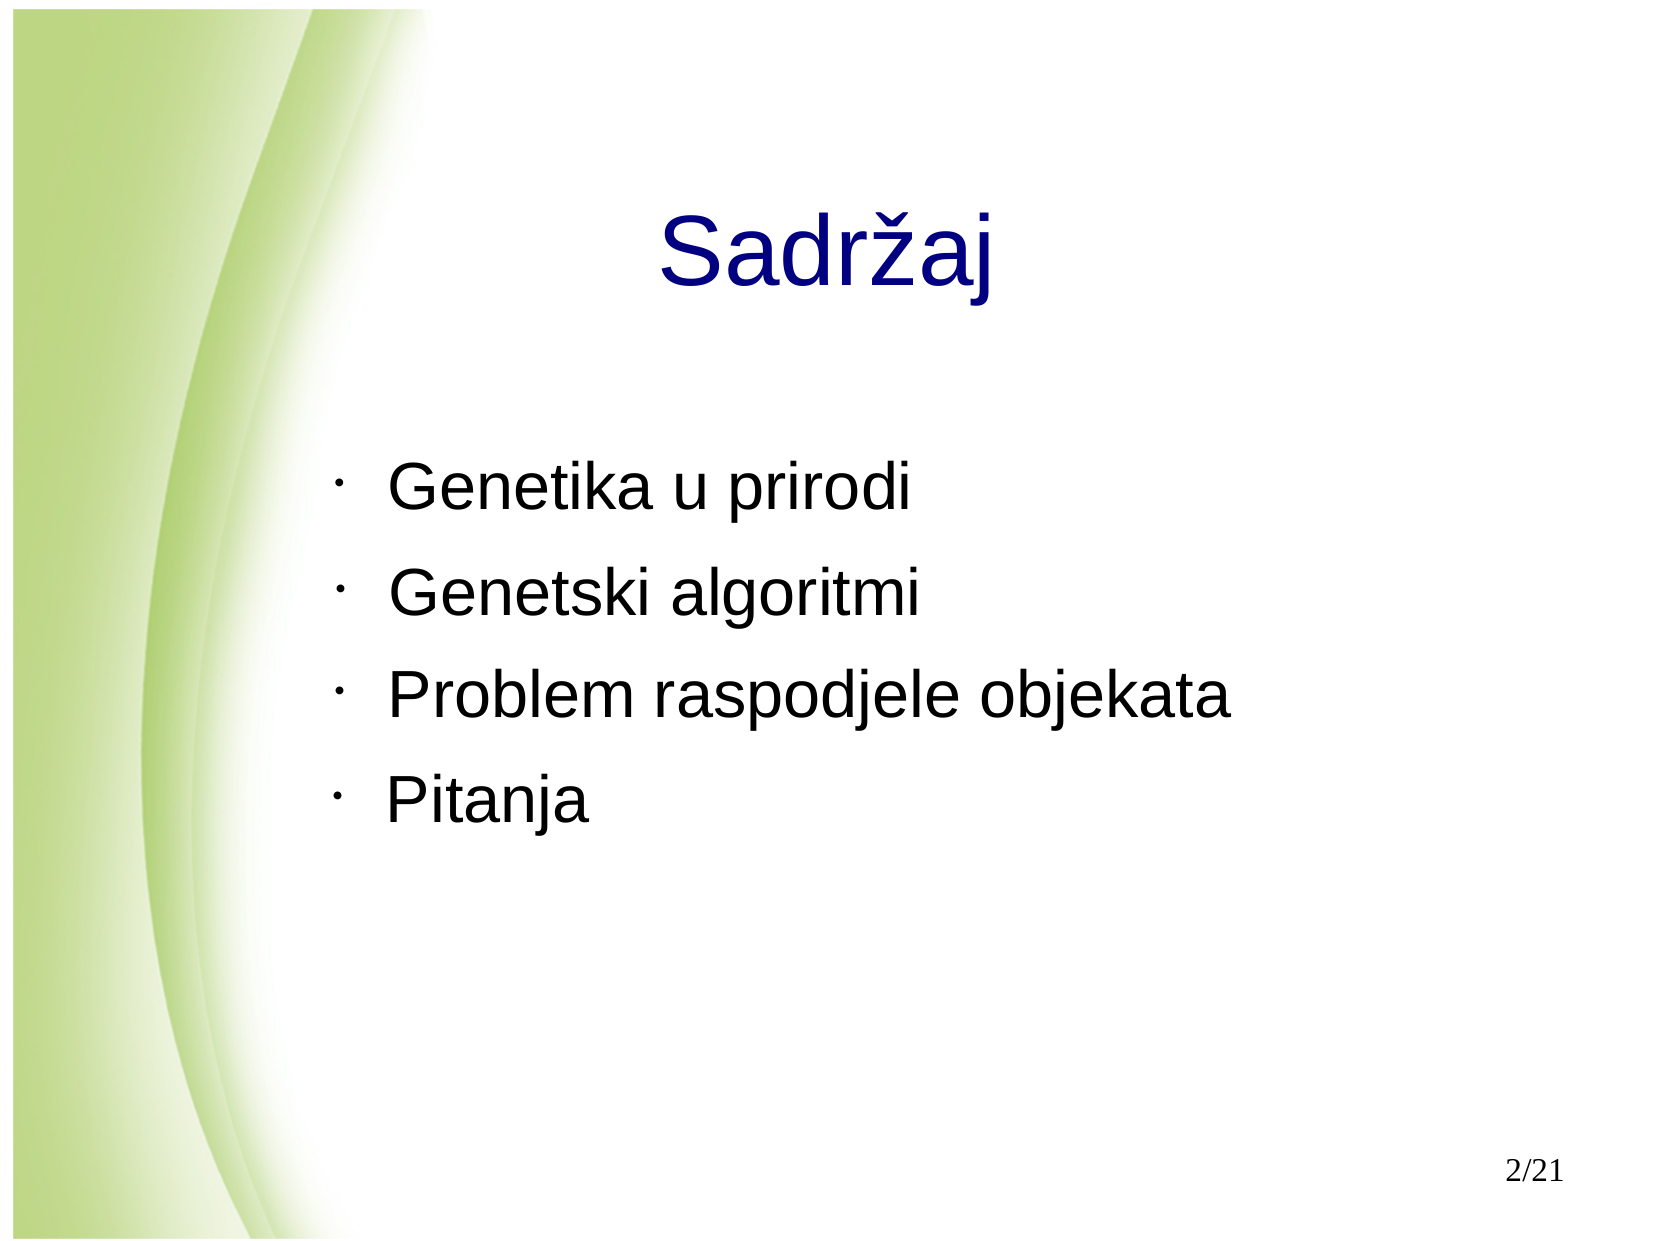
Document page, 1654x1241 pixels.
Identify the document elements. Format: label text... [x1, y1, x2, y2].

picture [7, 3, 1654, 147]
title Sadržaj [0, 147, 1654, 355]
text_box Problem raspodjele objekata [316, 657, 1262, 733]
text_box Genetika u prirodi [316, 448, 943, 524]
text_box Genetski algoritmi [317, 555, 952, 630]
picture [7, 355, 1654, 1241]
text_box Pitanja [315, 761, 620, 837]
